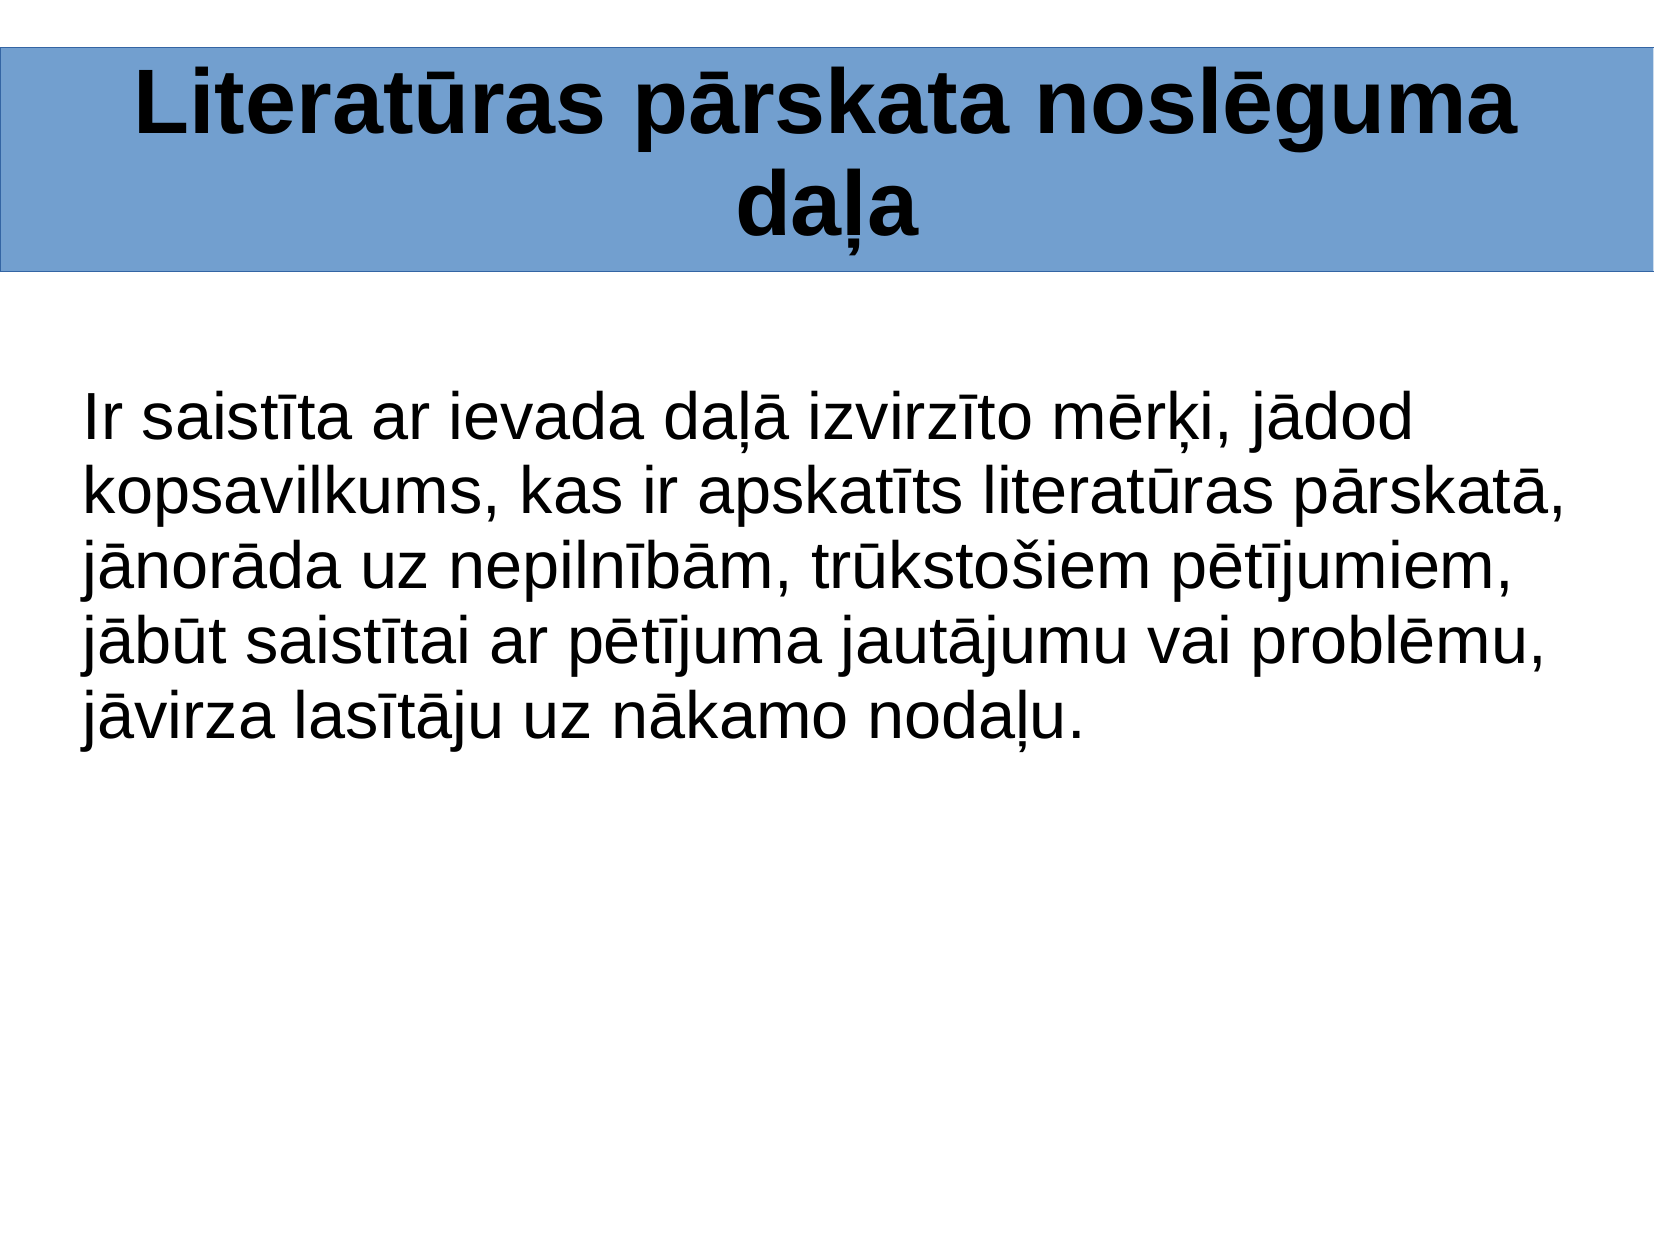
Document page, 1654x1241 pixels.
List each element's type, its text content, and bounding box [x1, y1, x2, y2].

list Ir saistīta ar ievada daļā izvirzīto mērķi, jādod kopsavilkums, kas ir apskatīts literatūras pārskatā, jānorāda uz nepilnībām, trūkstošiem pētījumiem, jābūt saistītai ar pētījuma jautājumu vai problēmu, jāvirza lasītāju uz nākamo nodaļu. [82, 378, 1619, 1099]
title Literatūras pārskata noslēguma daļa [82, 49, 1571, 257]
text_box [0, 47, 1654, 272]
